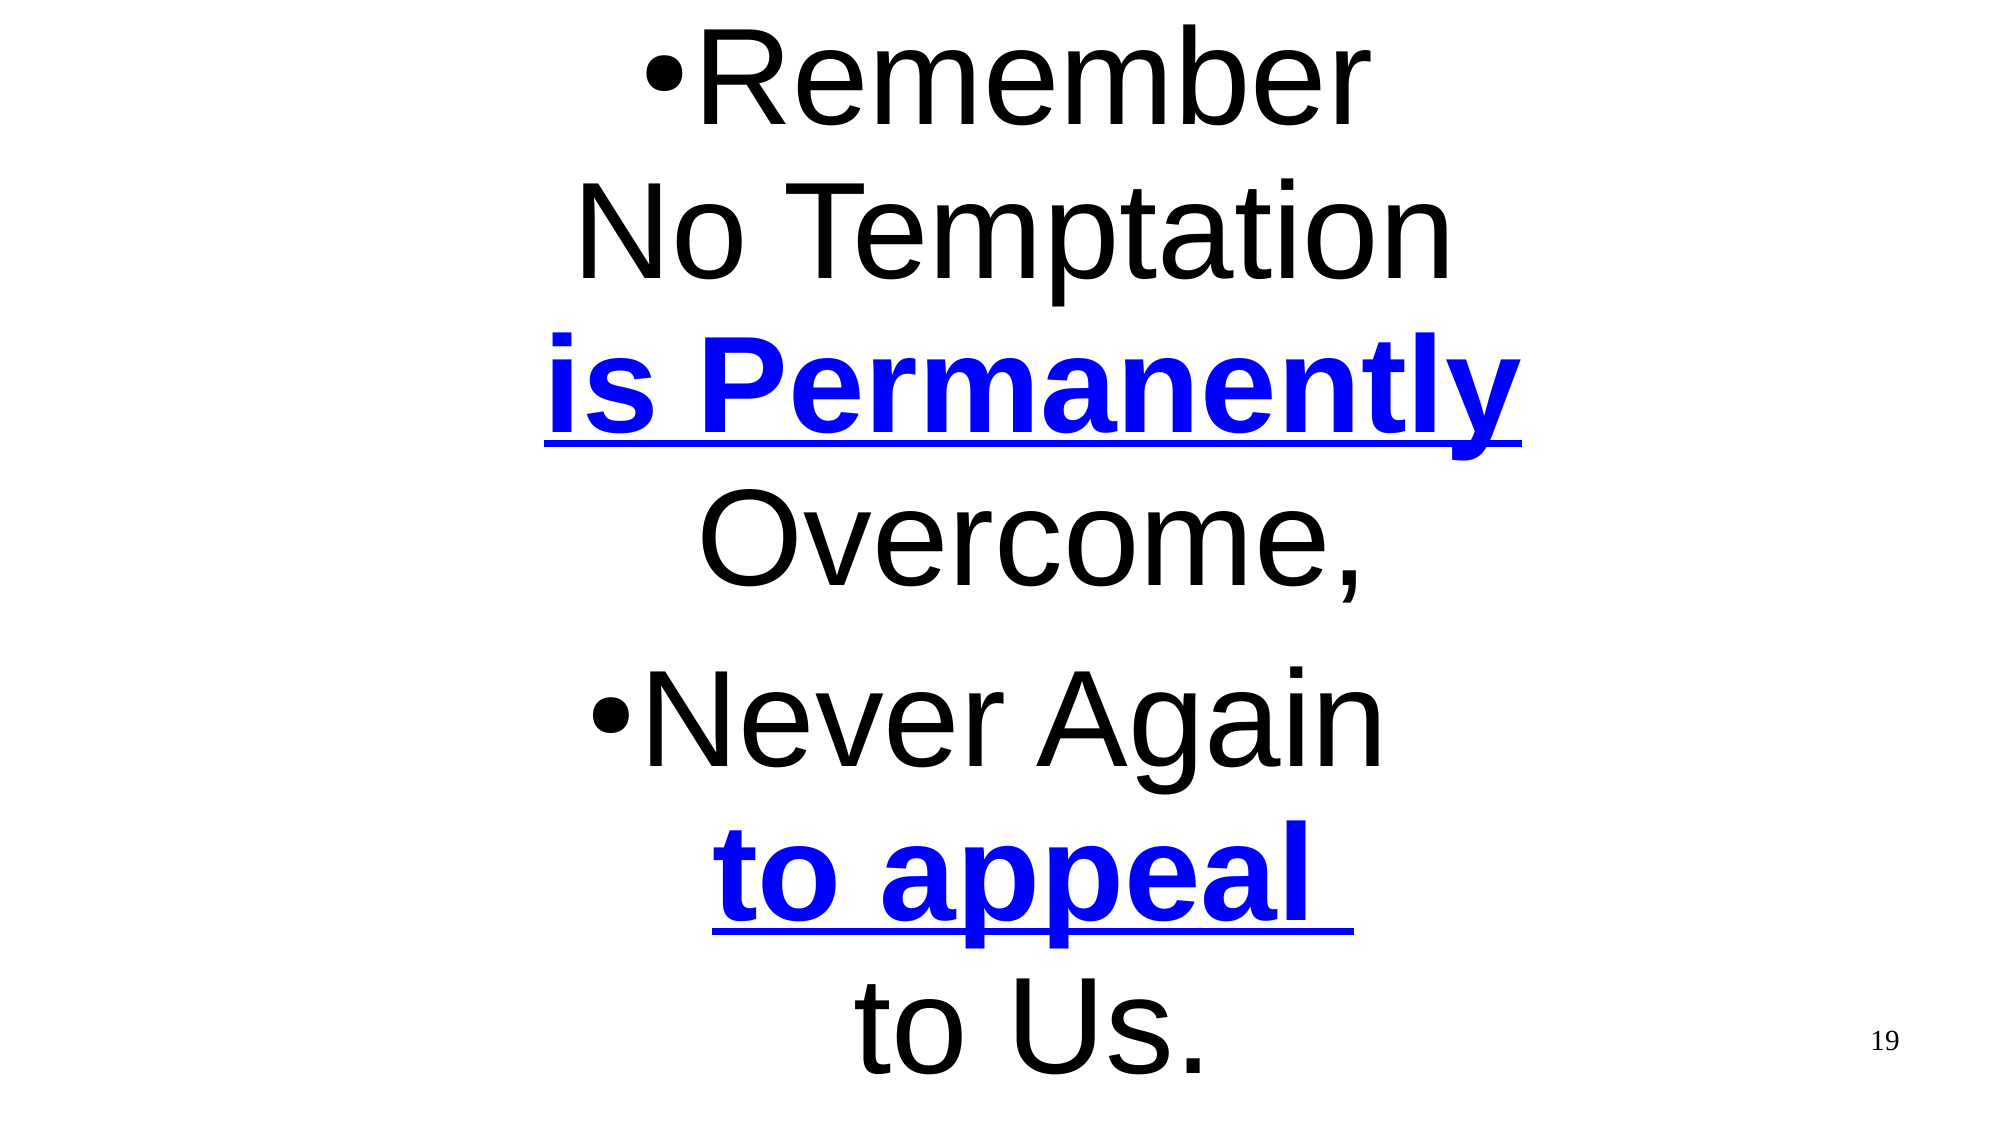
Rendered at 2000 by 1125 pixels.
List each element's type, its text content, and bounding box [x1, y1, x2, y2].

list Remember No Temptation is Permanently Overcome, Never Again to appeal to Us. [0, 0, 1996, 1123]
